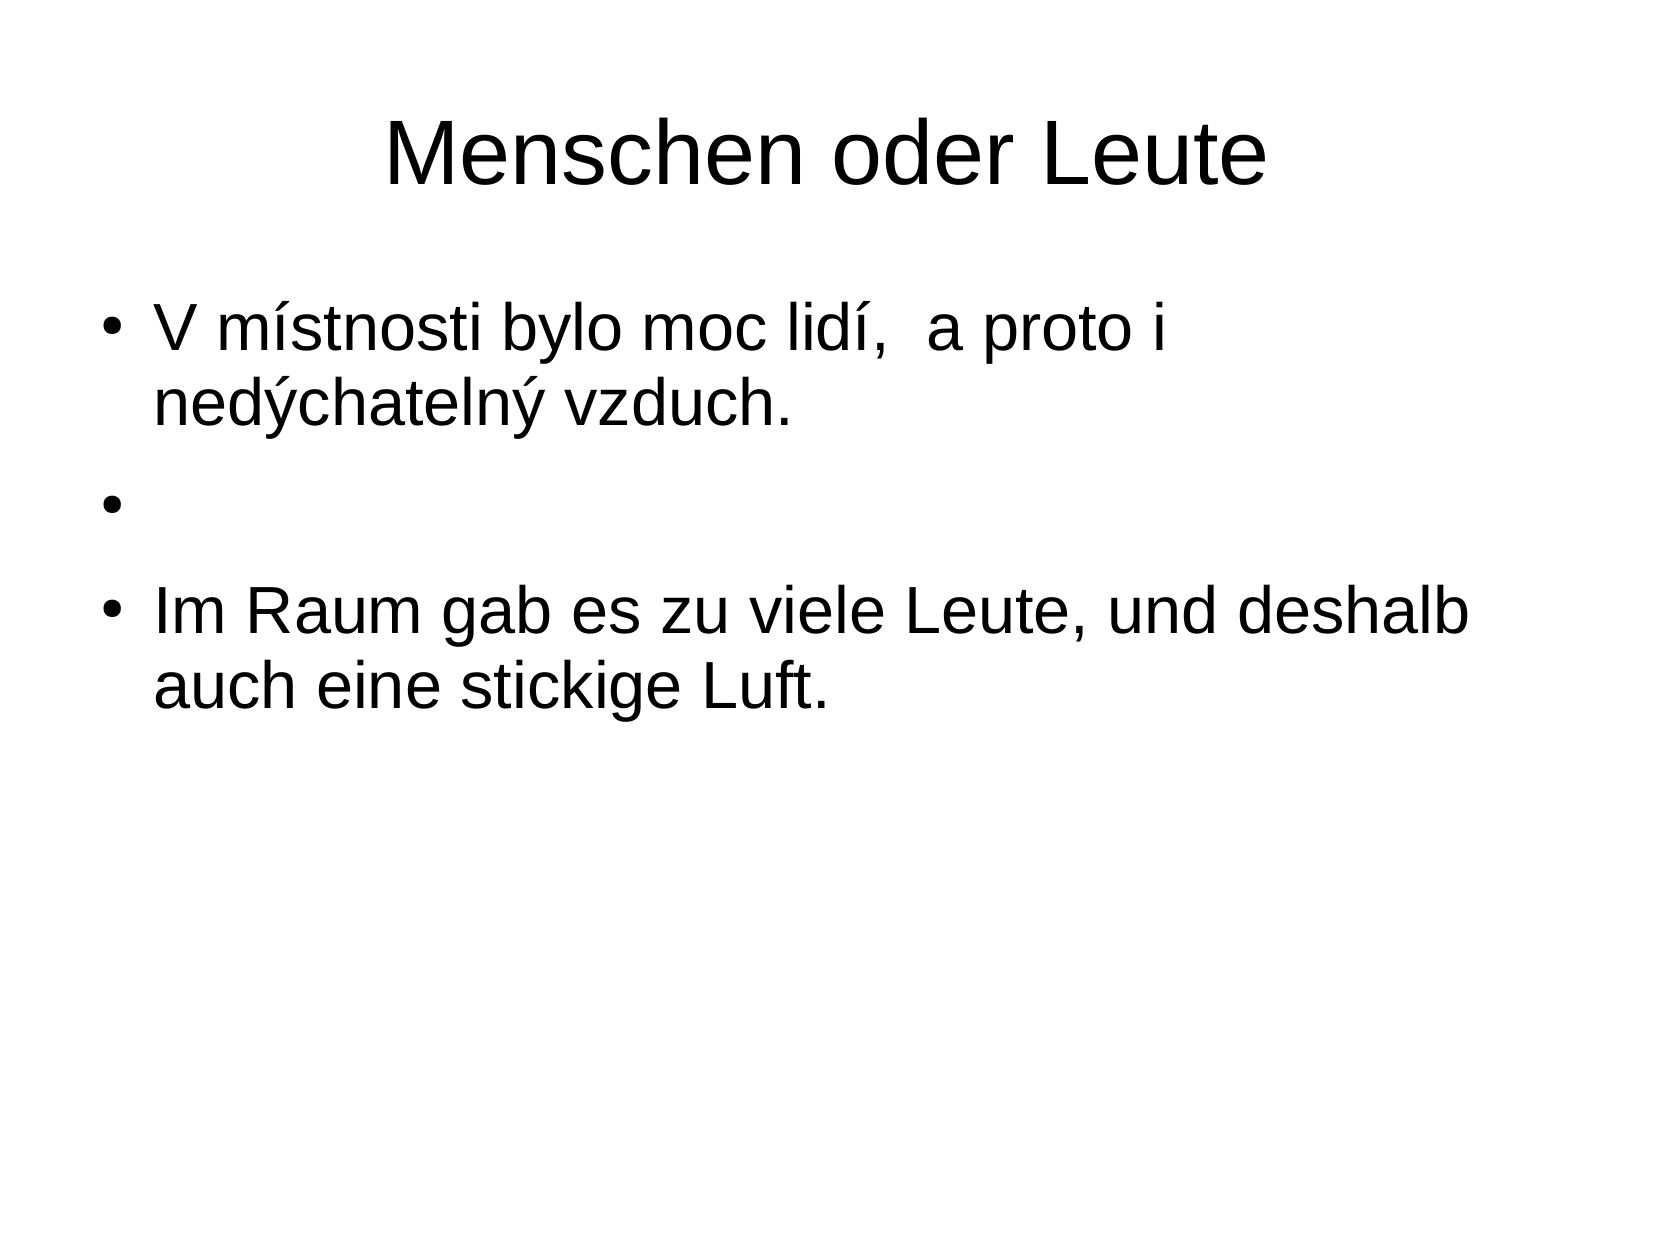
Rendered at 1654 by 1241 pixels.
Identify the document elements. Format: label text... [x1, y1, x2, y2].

list V místnosti bylo moc lidí, a proto i nedýchatelný vzduch. Im Raum gab es zu viele Leute, und deshalb auch eine stickige Luft. [82, 290, 1571, 1010]
title Menschen oder Leute [82, 49, 1571, 257]
